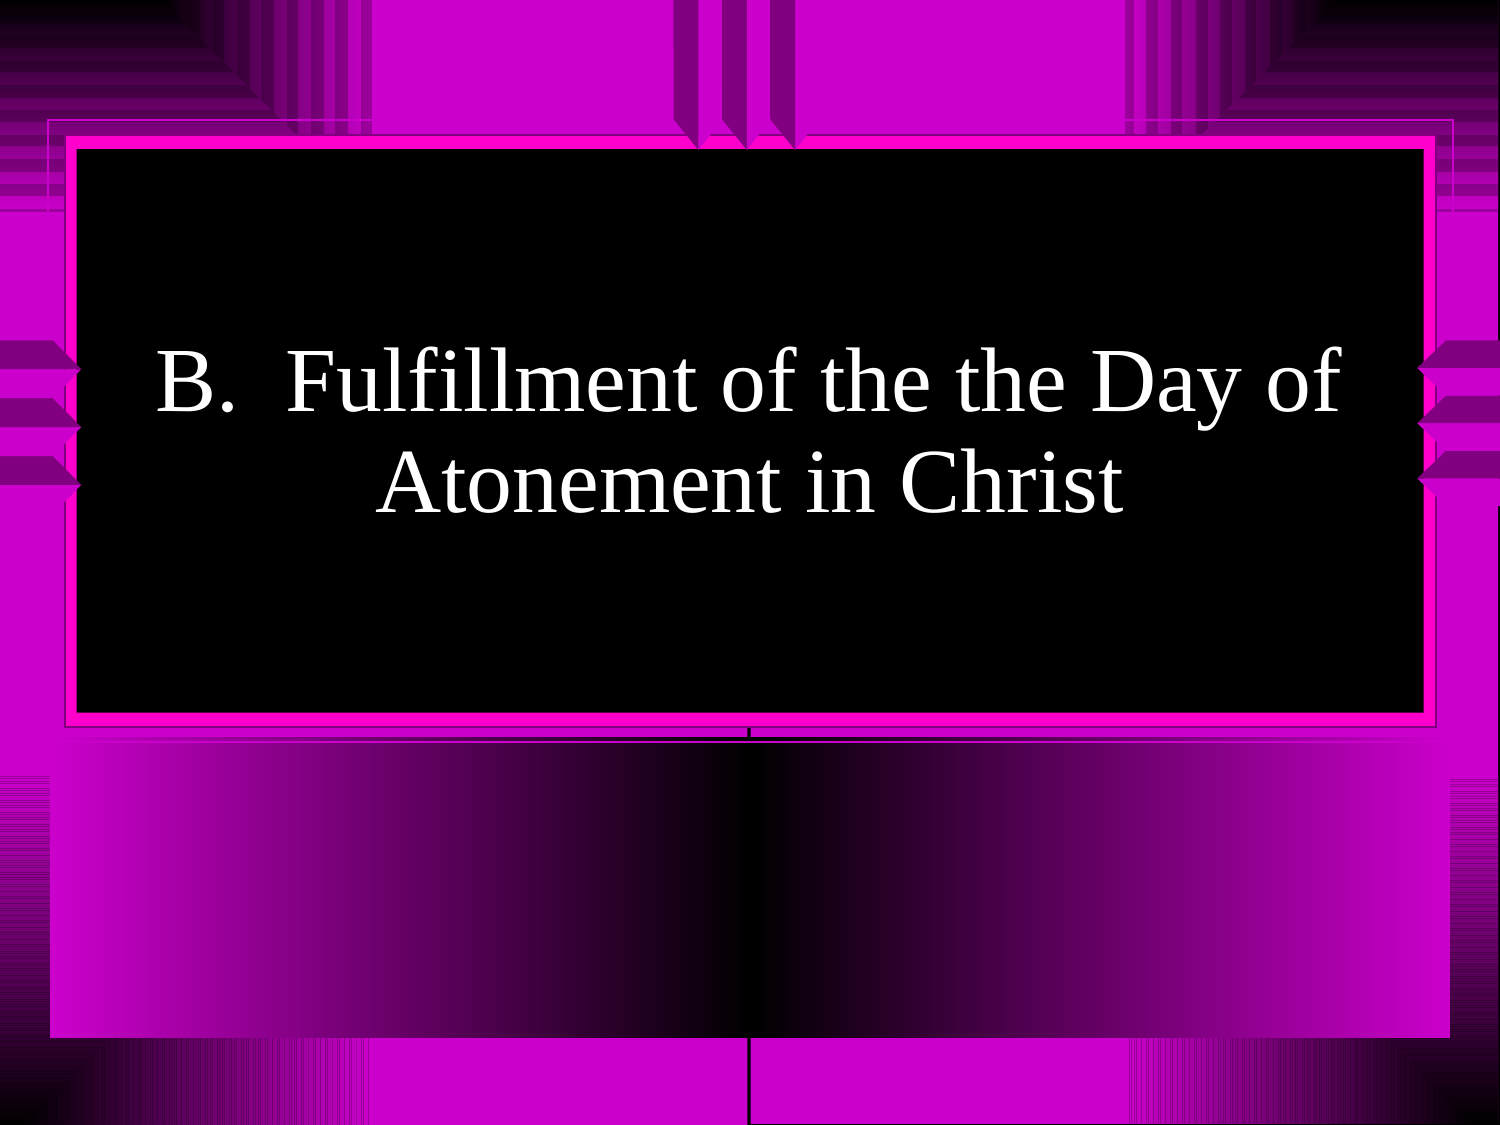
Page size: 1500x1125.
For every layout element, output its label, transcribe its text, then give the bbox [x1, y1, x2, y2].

title B. Fulfillment of the the Day of Atonement in Christ [112, 313, 1388, 549]
